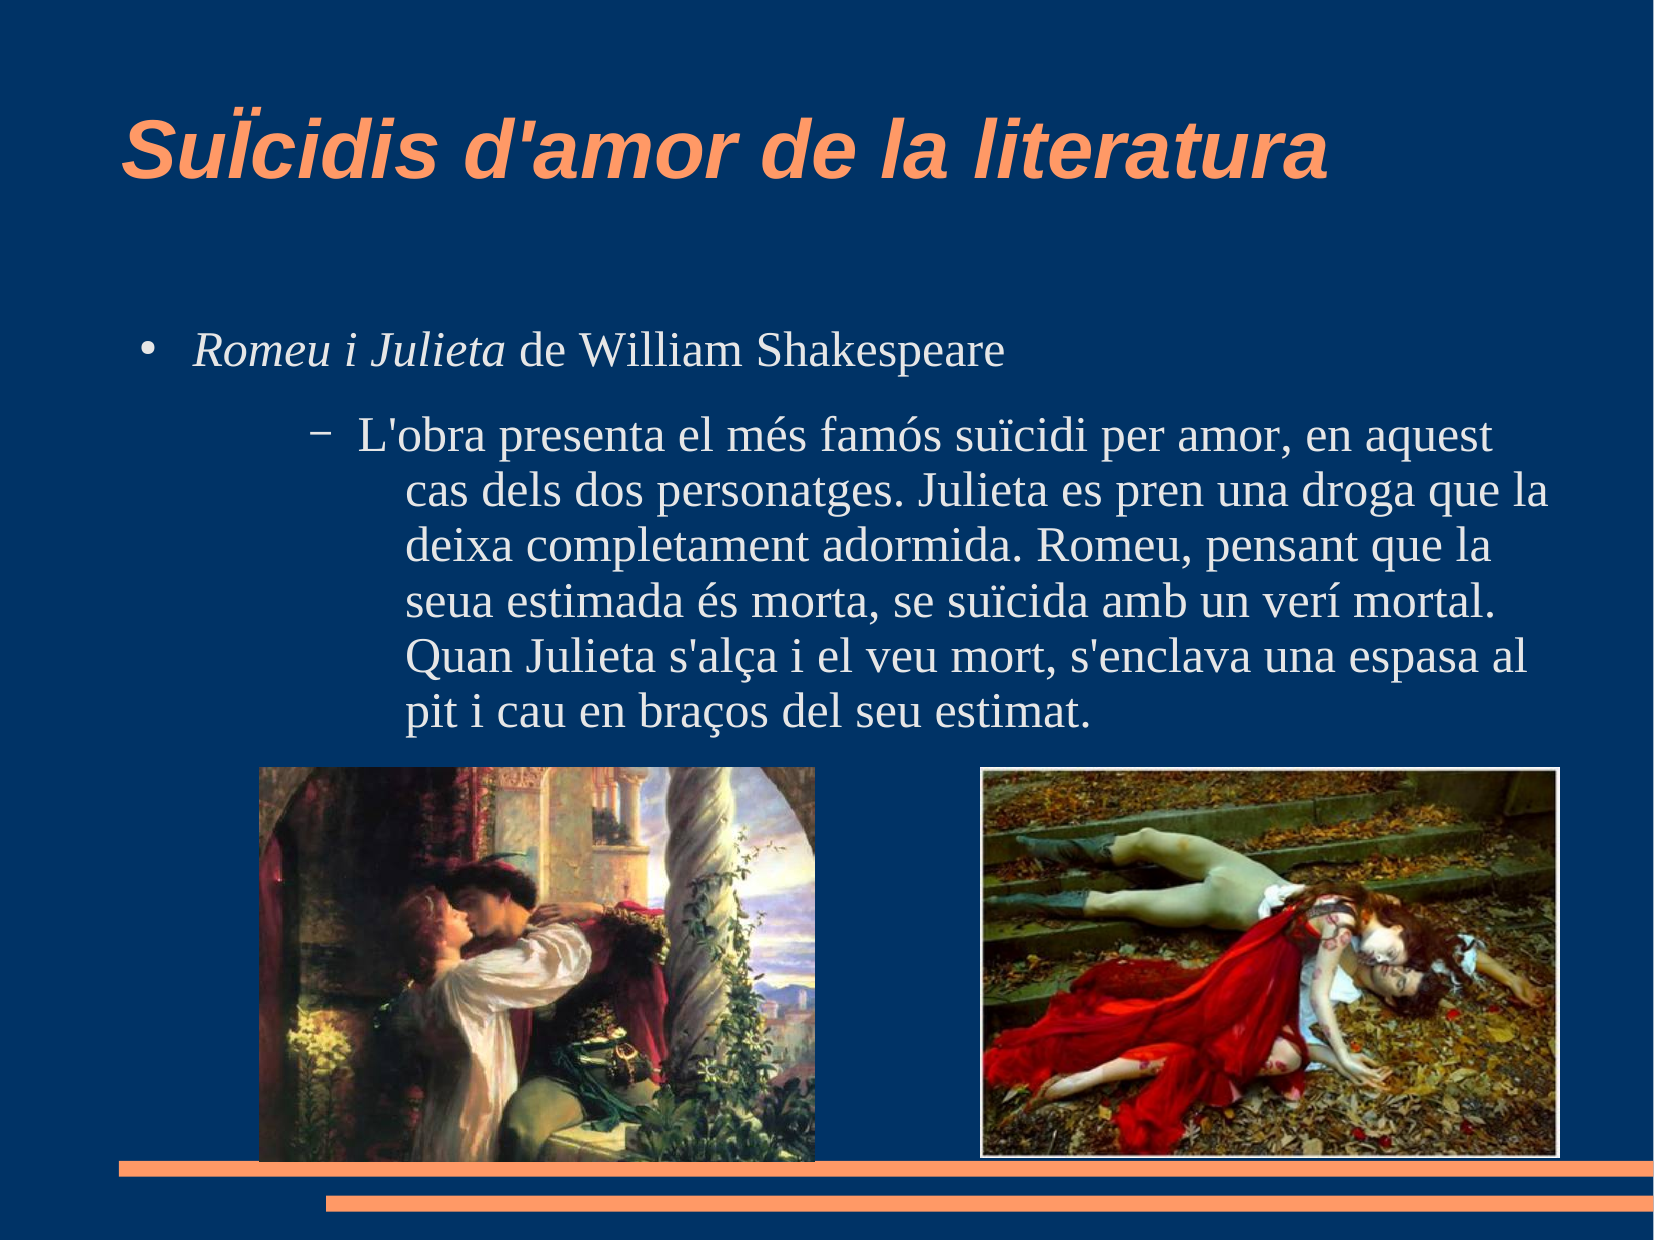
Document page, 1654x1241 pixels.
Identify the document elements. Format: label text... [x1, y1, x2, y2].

picture [259, 767, 815, 1162]
picture [980, 767, 1560, 1158]
list Romeu i Julieta de William Shakespeare L'obra presenta el més famós suïcidi per amor, en aquest cas dels dos personatges. Julieta es pren una droga que la deixa completament adormida. Romeu, pensant que la seua estimada és morta, se suïcida amb un verí mortal. Quan Julieta s'alça i el veu mort, s'enclava una espasa al pit i cau en braços del seu estimat. [121, 322, 1561, 1132]
title SuÏcidis d'amor de la literatura [121, 46, 1534, 254]
